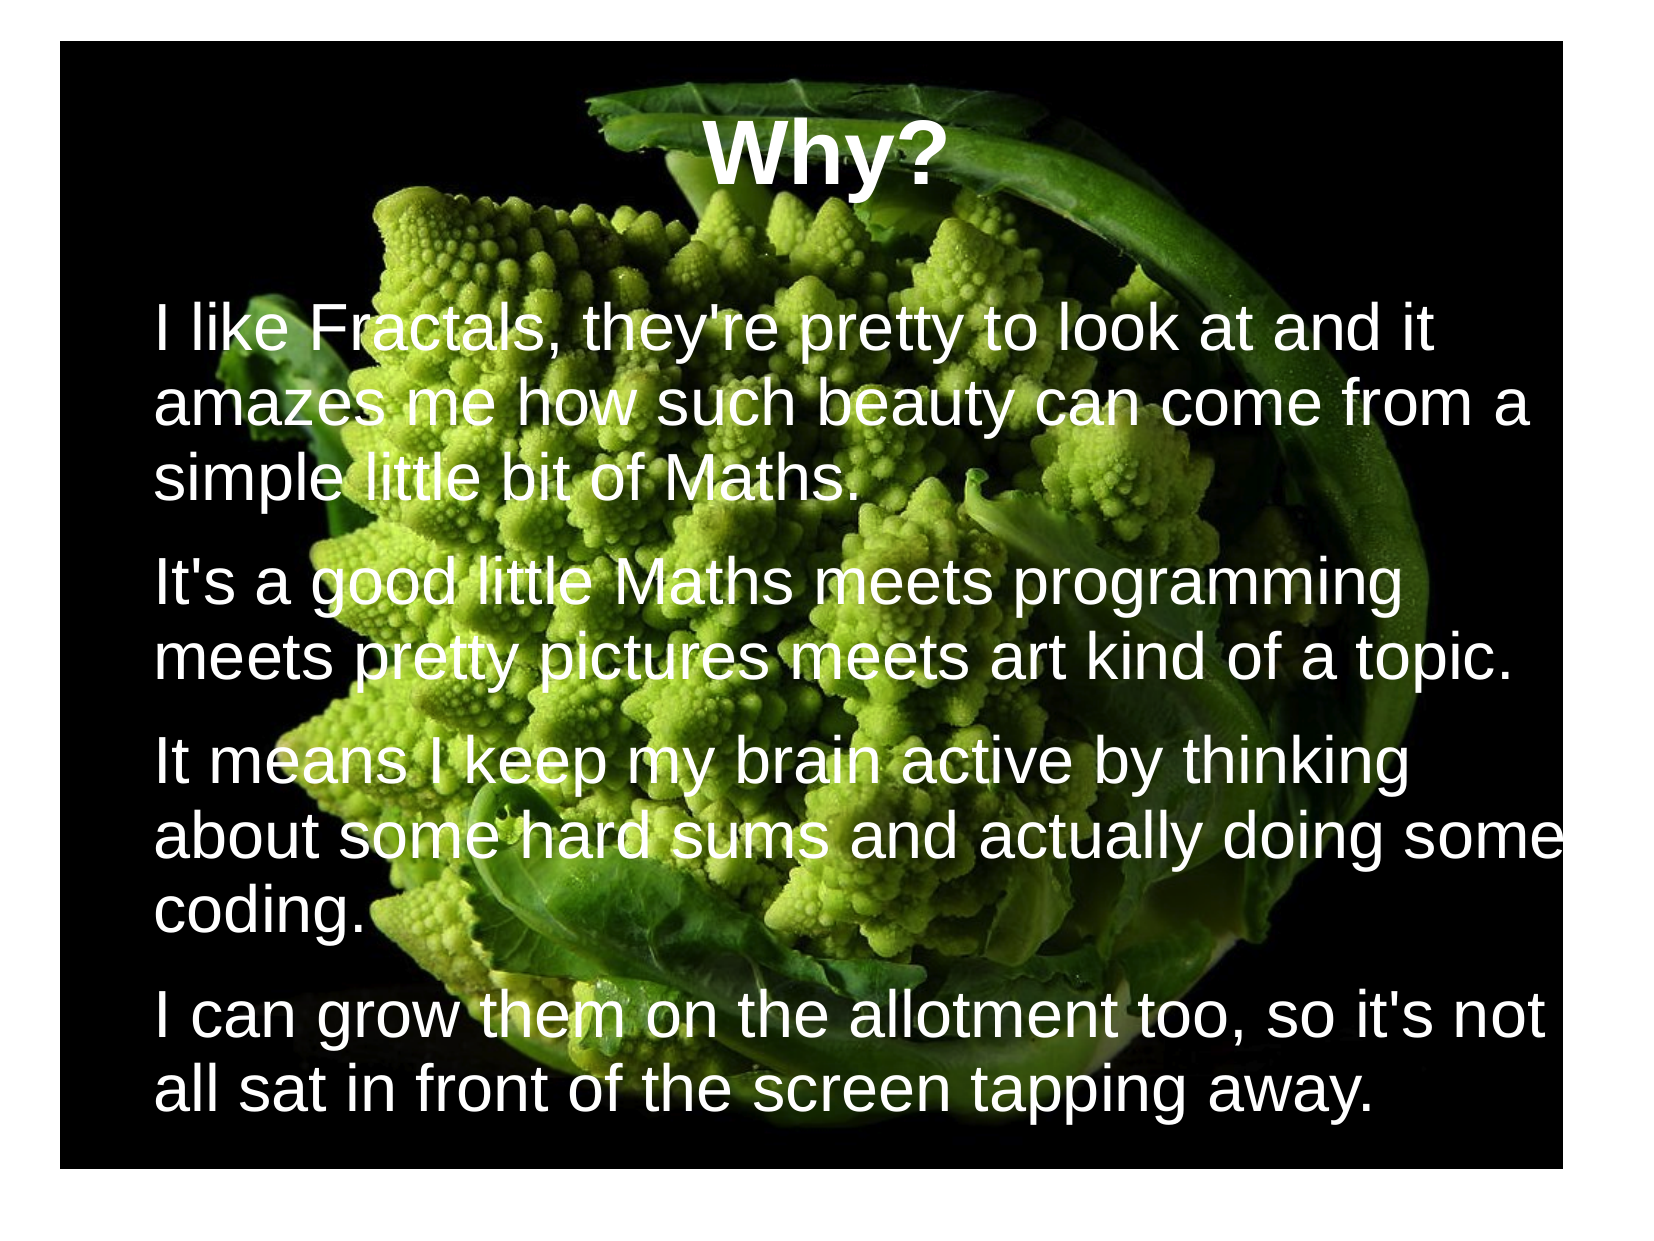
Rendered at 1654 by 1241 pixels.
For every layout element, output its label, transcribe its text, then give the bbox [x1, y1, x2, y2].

title Why? [82, 49, 1571, 257]
picture [60, 41, 1563, 1169]
list I like Fractals, they're pretty to look at and it amazes me how such beauty can come from a simple little bit of Maths. It's a good little Maths meets programming meets pretty pictures meets art kind of a topic. It means I keep my brain active by thinking about some hard sums and actually doing some coding. I can grow them on the allotment too, so it's not all sat in front of the screen tapping away. [82, 290, 1571, 1124]
